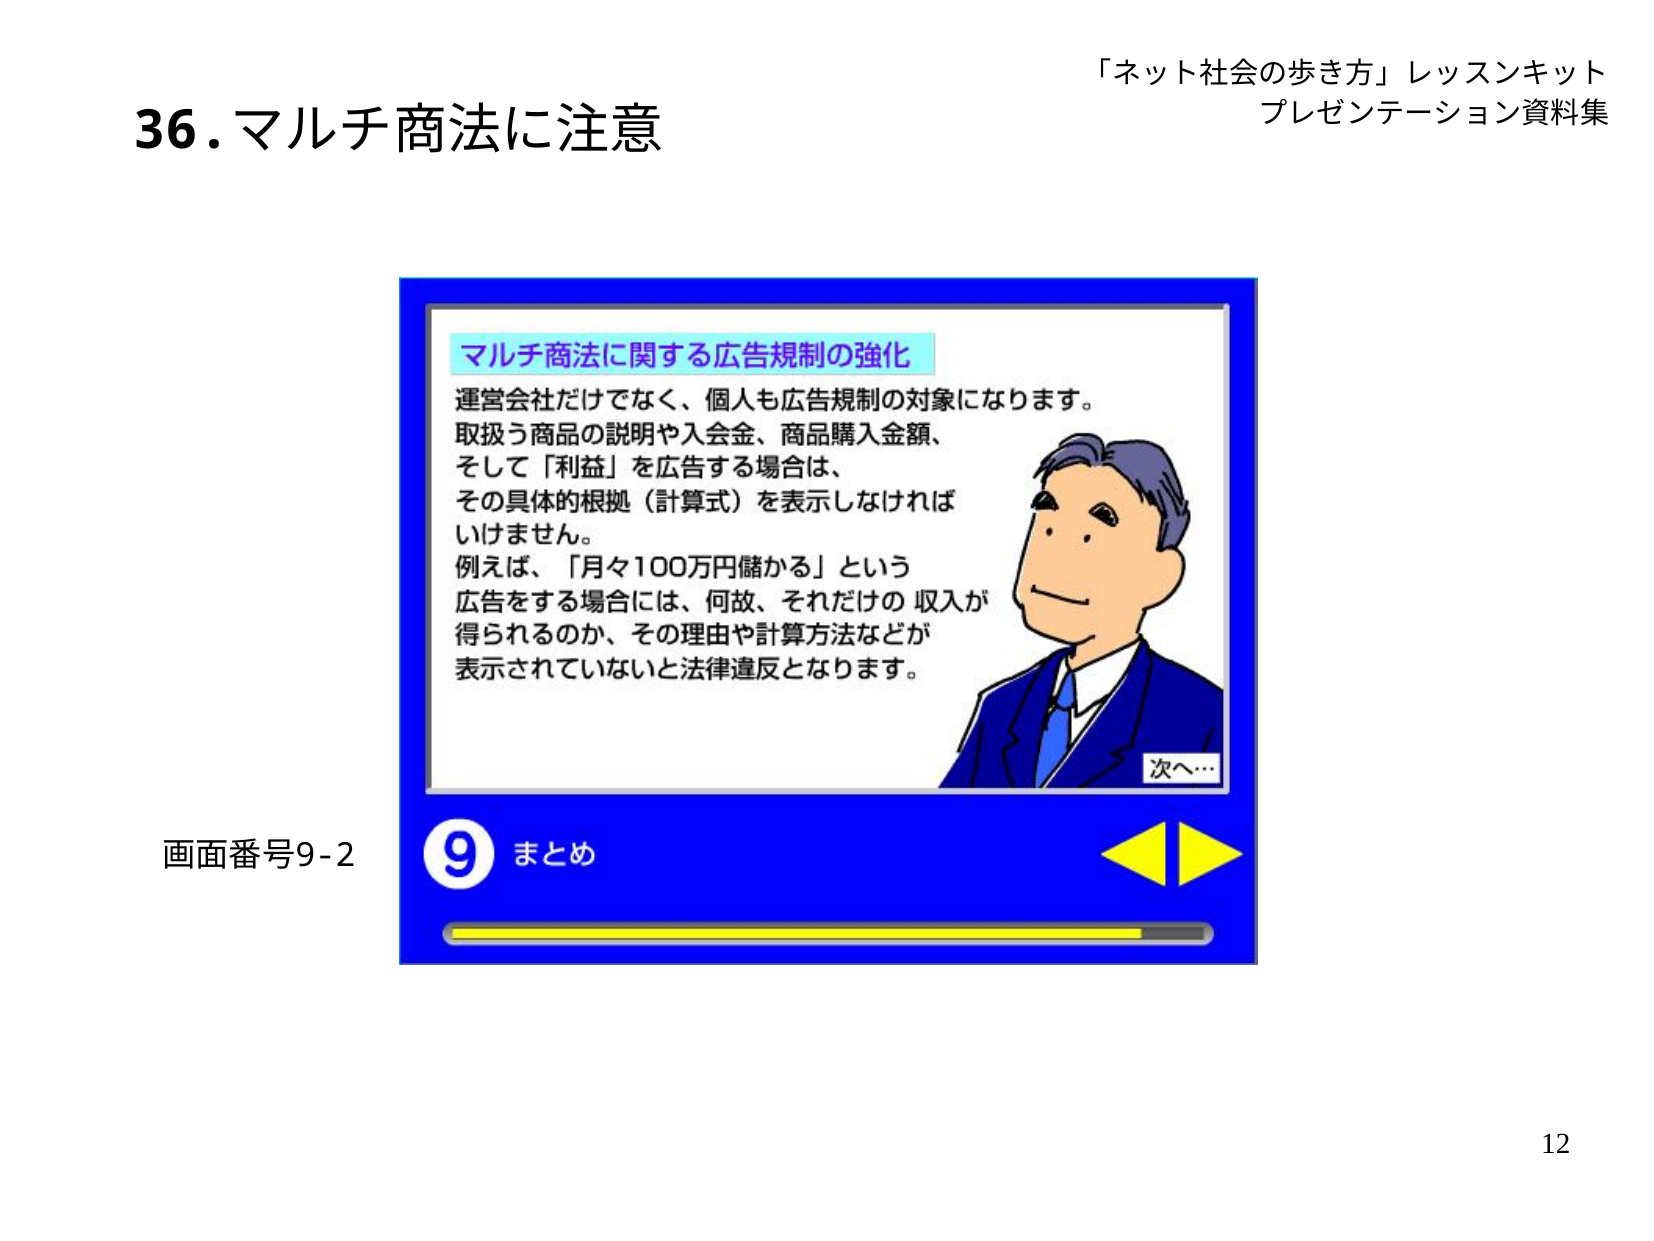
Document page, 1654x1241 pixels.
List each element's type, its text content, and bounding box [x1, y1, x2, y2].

text_box 「ネット社会の歩き方」レッスンキット プレゼンテーション資料集 [1062, 44, 1625, 139]
picture [399, 277, 1258, 965]
text_box 36.マルチ商法に注意 [118, 88, 1241, 169]
text_box 画面番号9-2 [147, 826, 384, 882]
